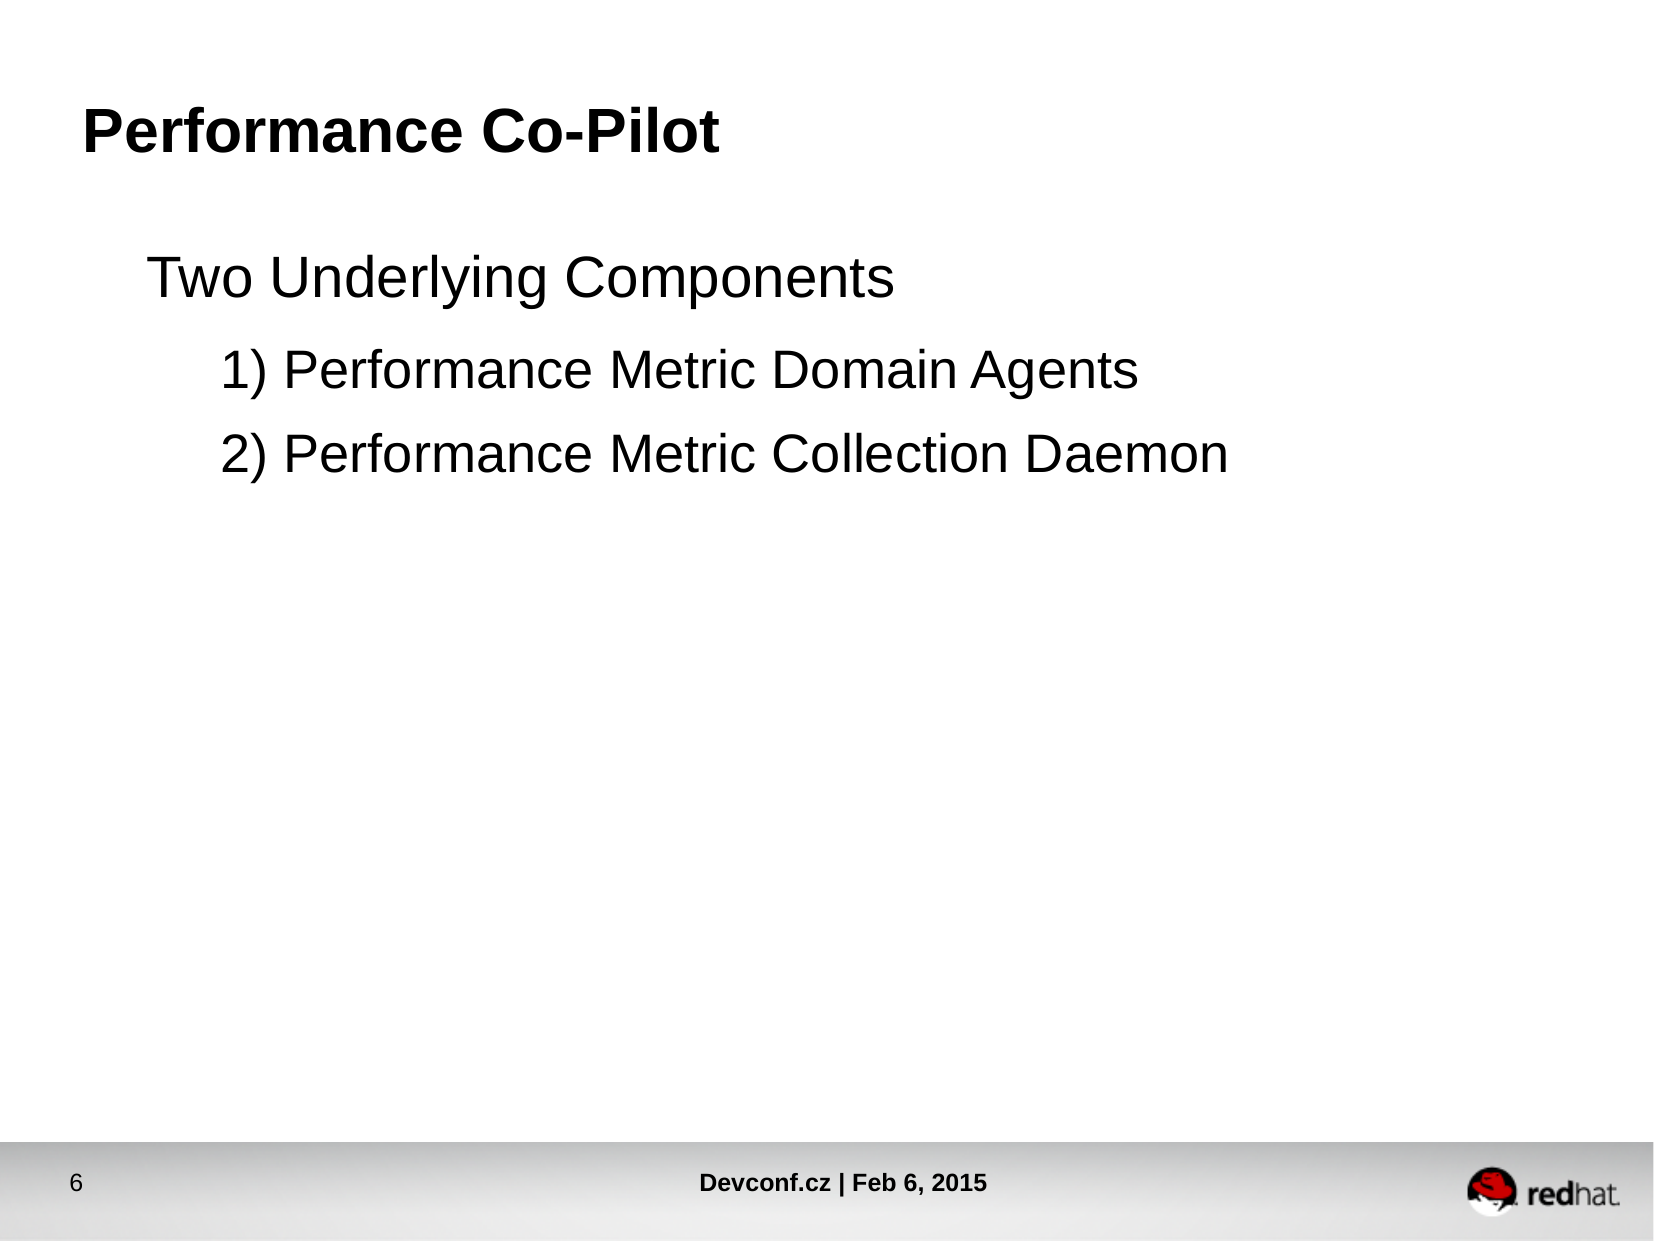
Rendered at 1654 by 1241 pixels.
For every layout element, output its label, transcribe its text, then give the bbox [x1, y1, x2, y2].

picture [0, 1142, 1654, 1241]
title Performance Co-Pilot [82, 37, 1571, 226]
list Two Underlying Components 1) Performance Metric Domain Agents 2) Performance Metric Collection Daemon [86, 244, 1576, 1039]
